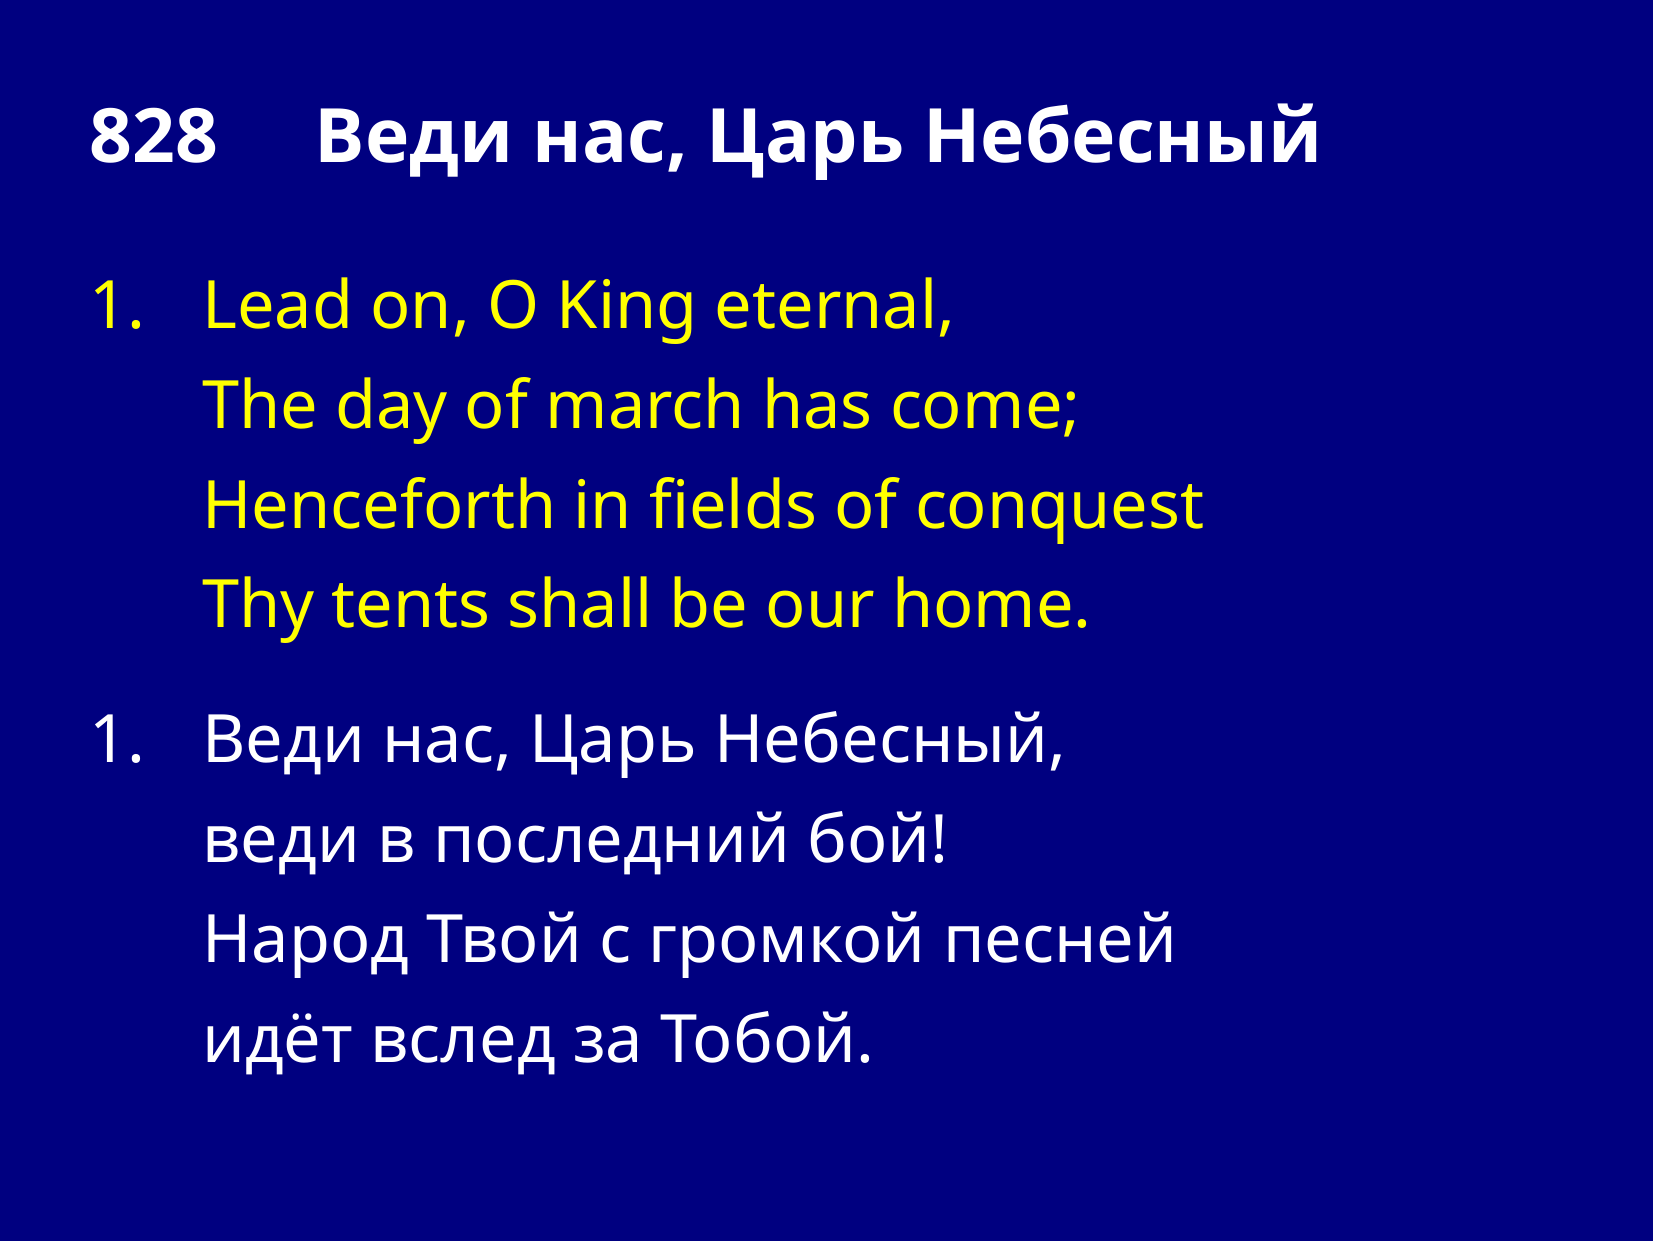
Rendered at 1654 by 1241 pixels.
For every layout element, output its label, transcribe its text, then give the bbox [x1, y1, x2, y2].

text_box 1. Lead on, O King eternal, The day of march has come; Henceforth in fields of conquest Thy tents shall be our home. [75, 188, 1576, 638]
text_box 1. Веди нас, Царь Небесный, веди в последний бой! Народ Твой с громкой песней идёт вслед за Тобой. [75, 675, 1576, 1163]
text_box 828 Веди нас, Царь Небесный [75, 75, 1576, 188]
